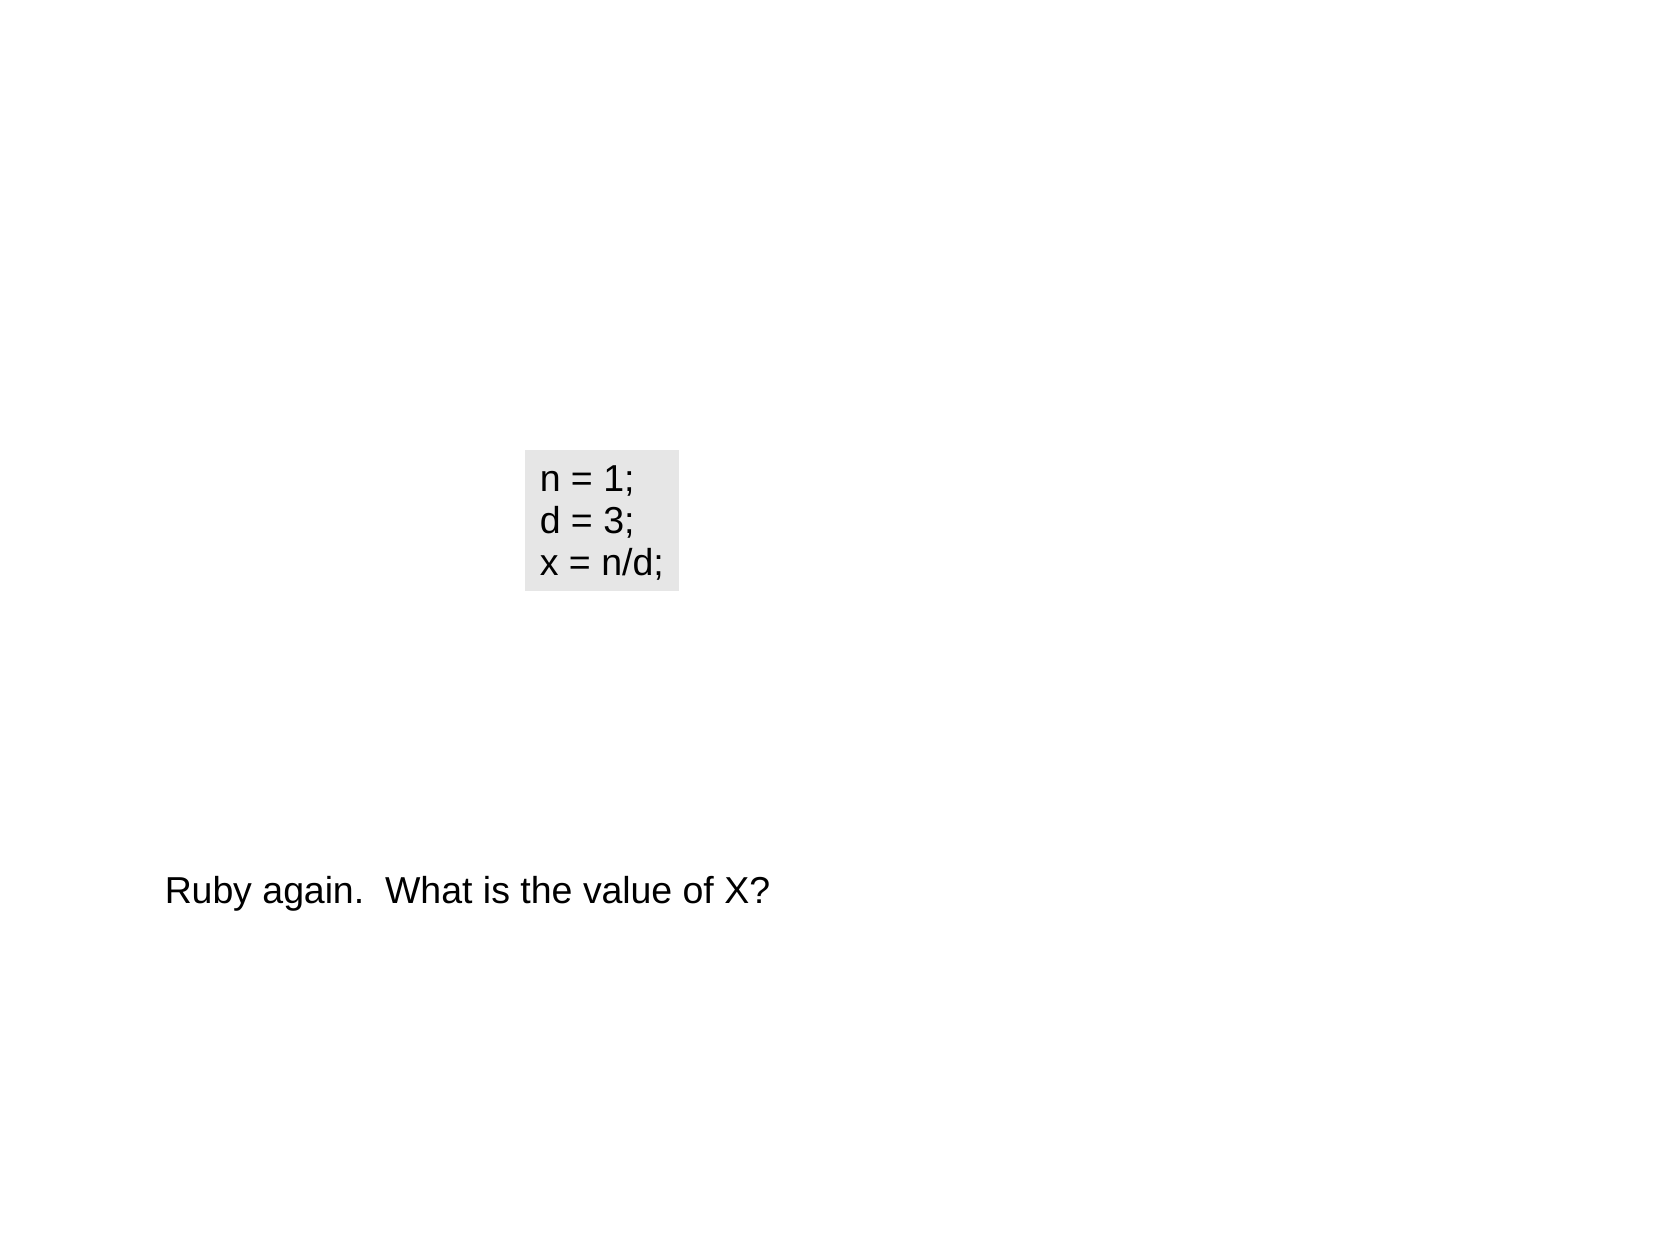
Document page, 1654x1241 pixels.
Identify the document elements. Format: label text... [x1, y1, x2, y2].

text_box n = 1; d = 3; x = n/d; [525, 450, 679, 591]
text_box Ruby again. What is the value of X? [150, 862, 787, 920]
